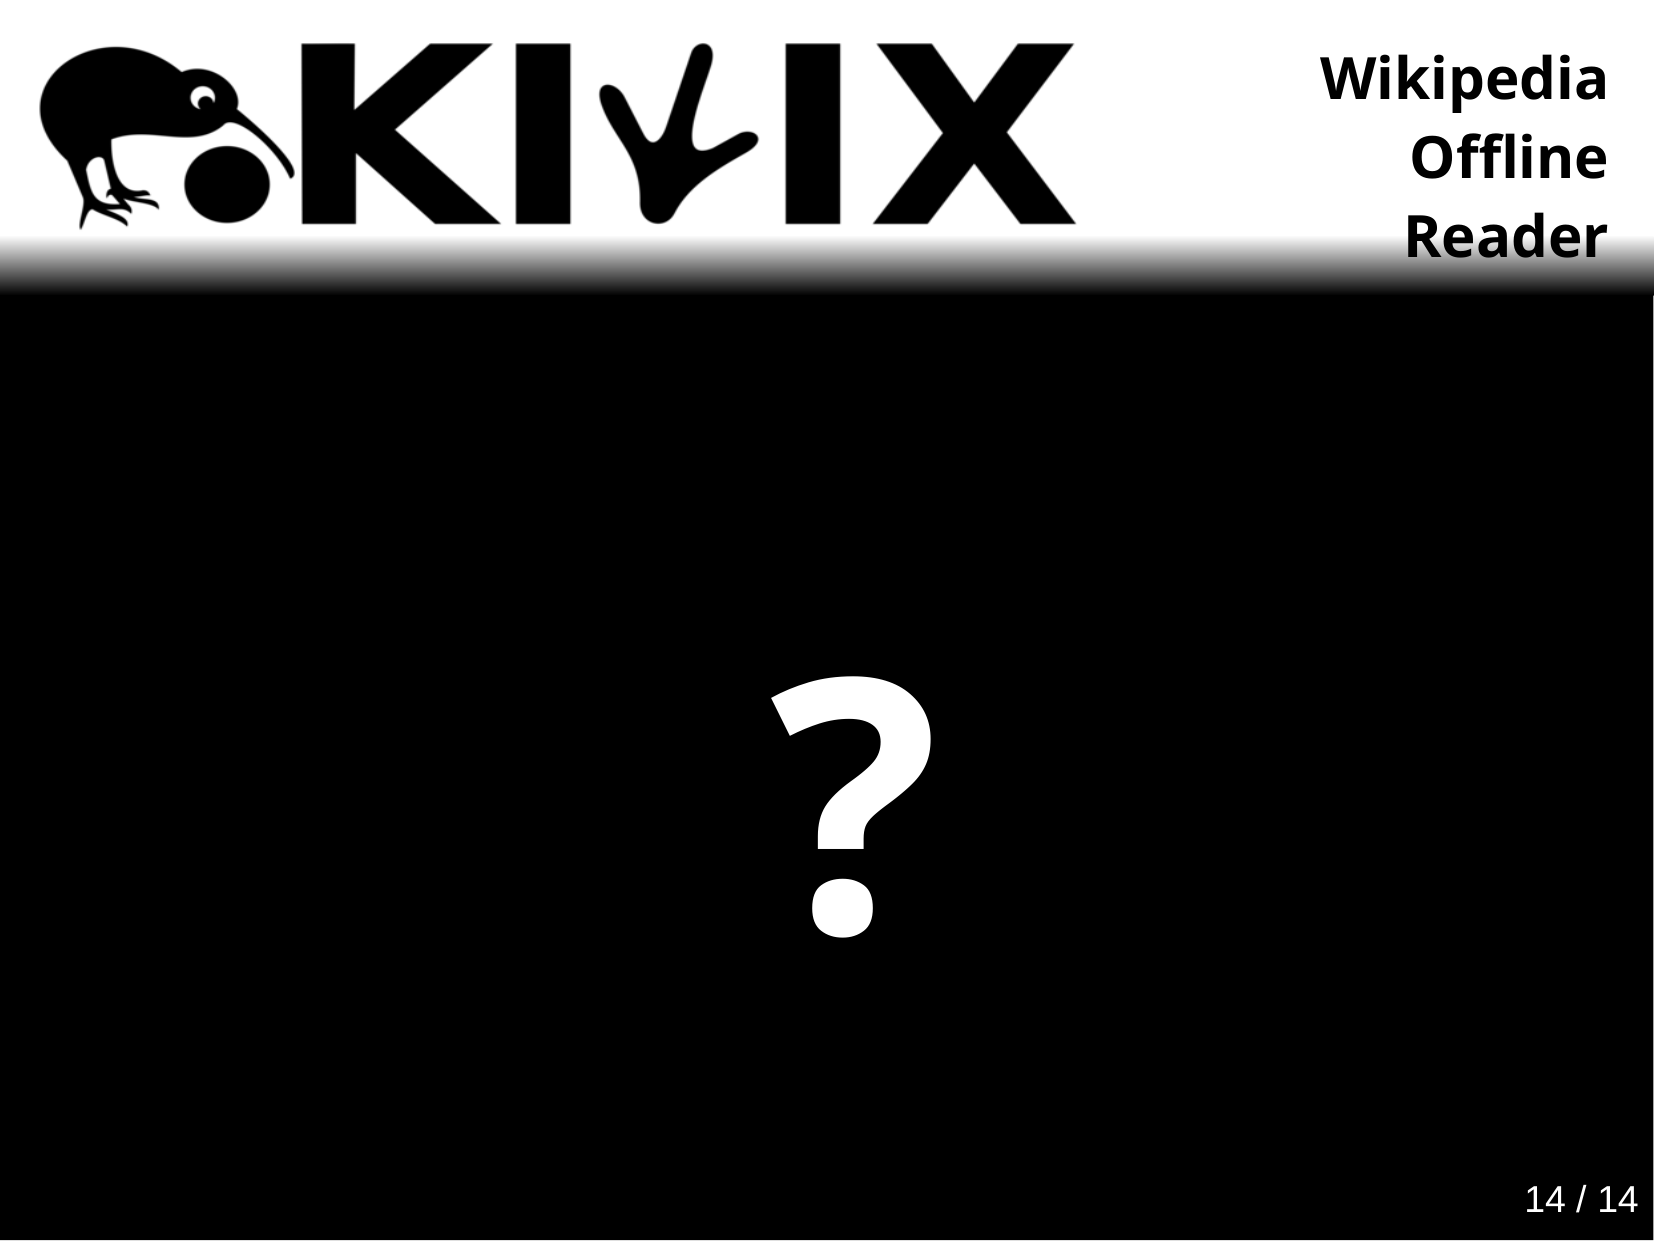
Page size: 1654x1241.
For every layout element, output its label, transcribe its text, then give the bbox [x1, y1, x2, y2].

text_box <number> / 14 [1505, 1170, 1654, 1241]
text_box Wikipedia Offline Reader [1210, 29, 1625, 248]
picture [29, 29, 1093, 236]
text_box ? [29, 324, 1625, 1241]
text_box [0, 236, 1654, 1241]
